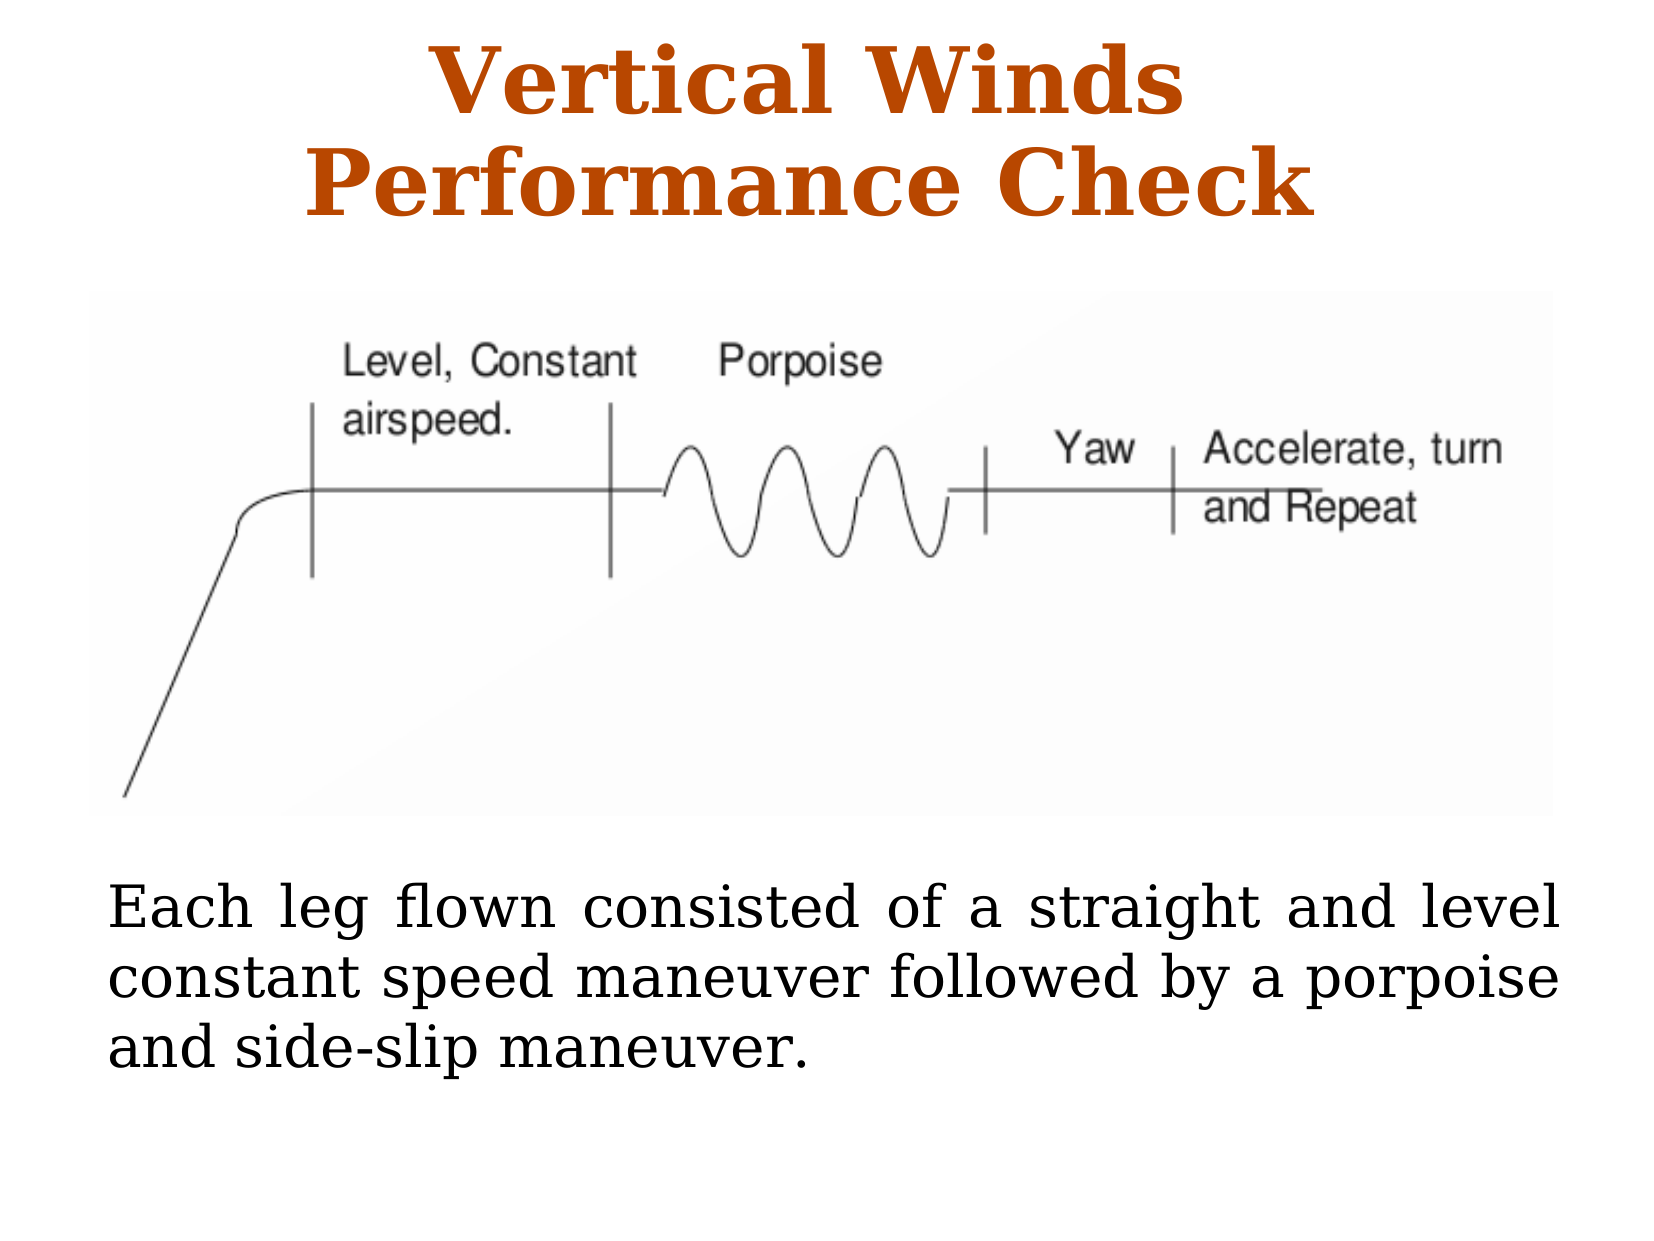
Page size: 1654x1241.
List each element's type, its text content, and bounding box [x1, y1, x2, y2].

text_box Each leg flown consisted of a straight and level constant speed maneuver followed by a porpoise and side-slip maneuver. [92, 861, 1577, 1055]
text_box Vertical Winds Performance Check [0, 31, 1650, 237]
picture [89, 291, 1553, 816]
